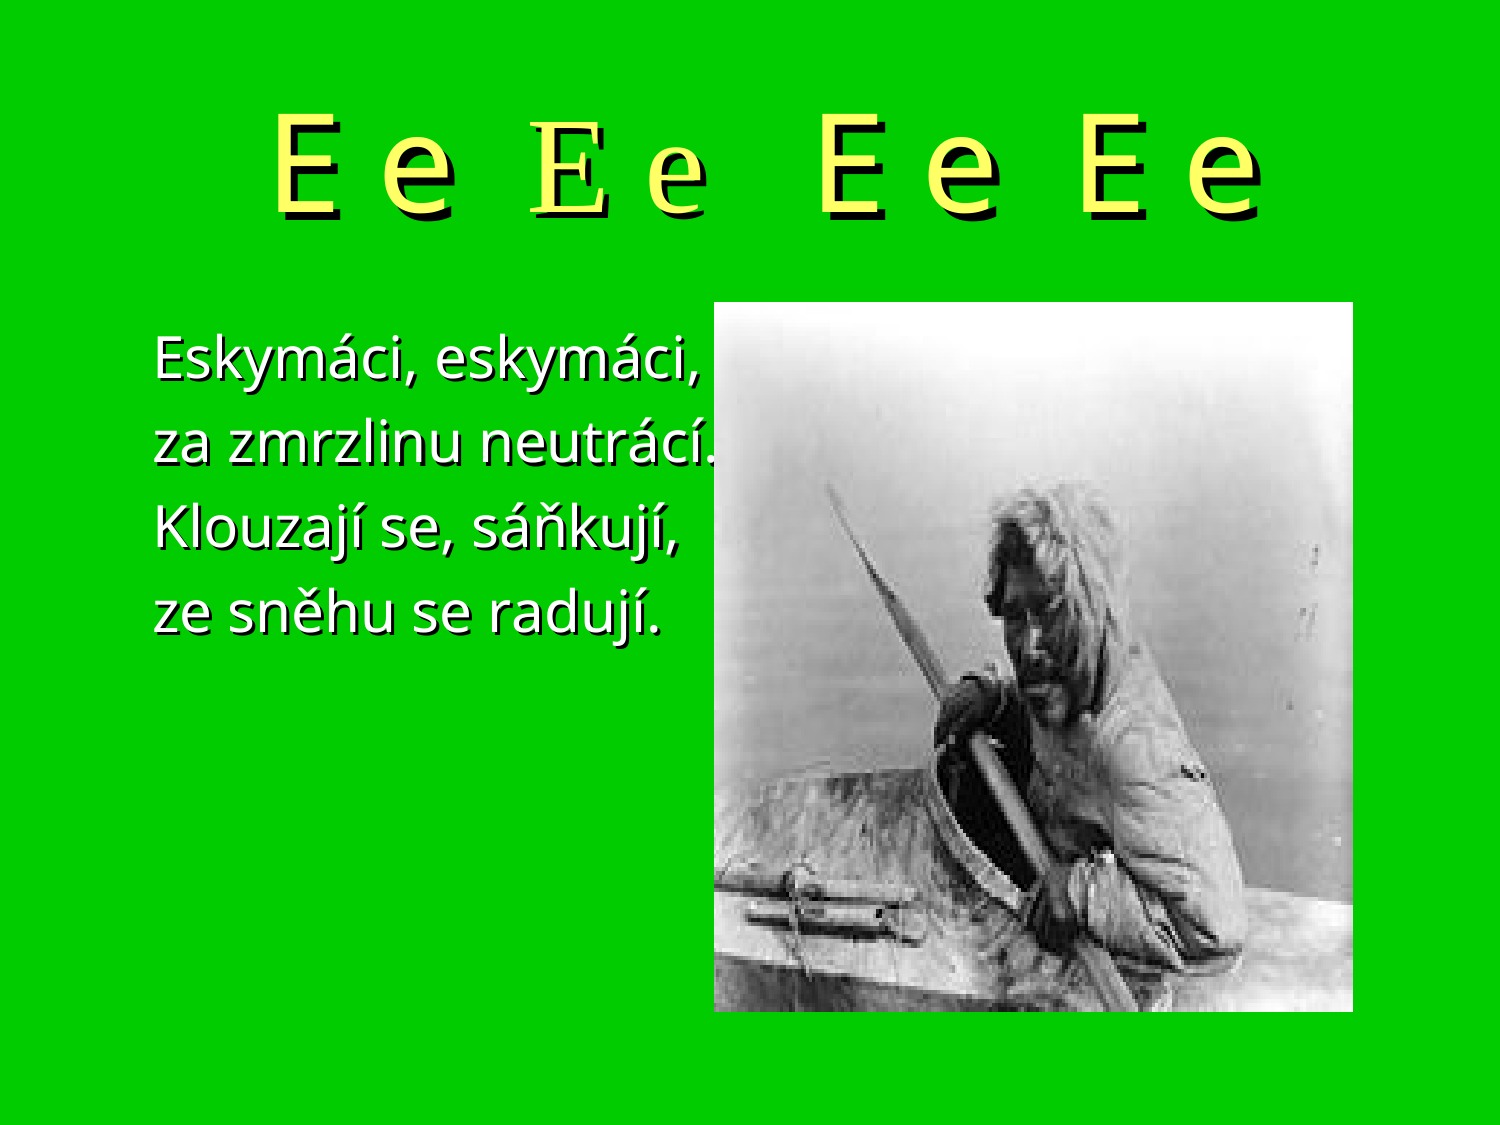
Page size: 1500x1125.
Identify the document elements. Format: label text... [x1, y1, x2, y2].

title E e E e E e E e [75, 40, 1451, 276]
picture [714, 302, 1353, 1012]
list Eskymáci, eskymáci, za zmrzlinu neutrácí. Klouzají se, sáňkují, ze sněhu se radují. [137, 312, 714, 1000]
